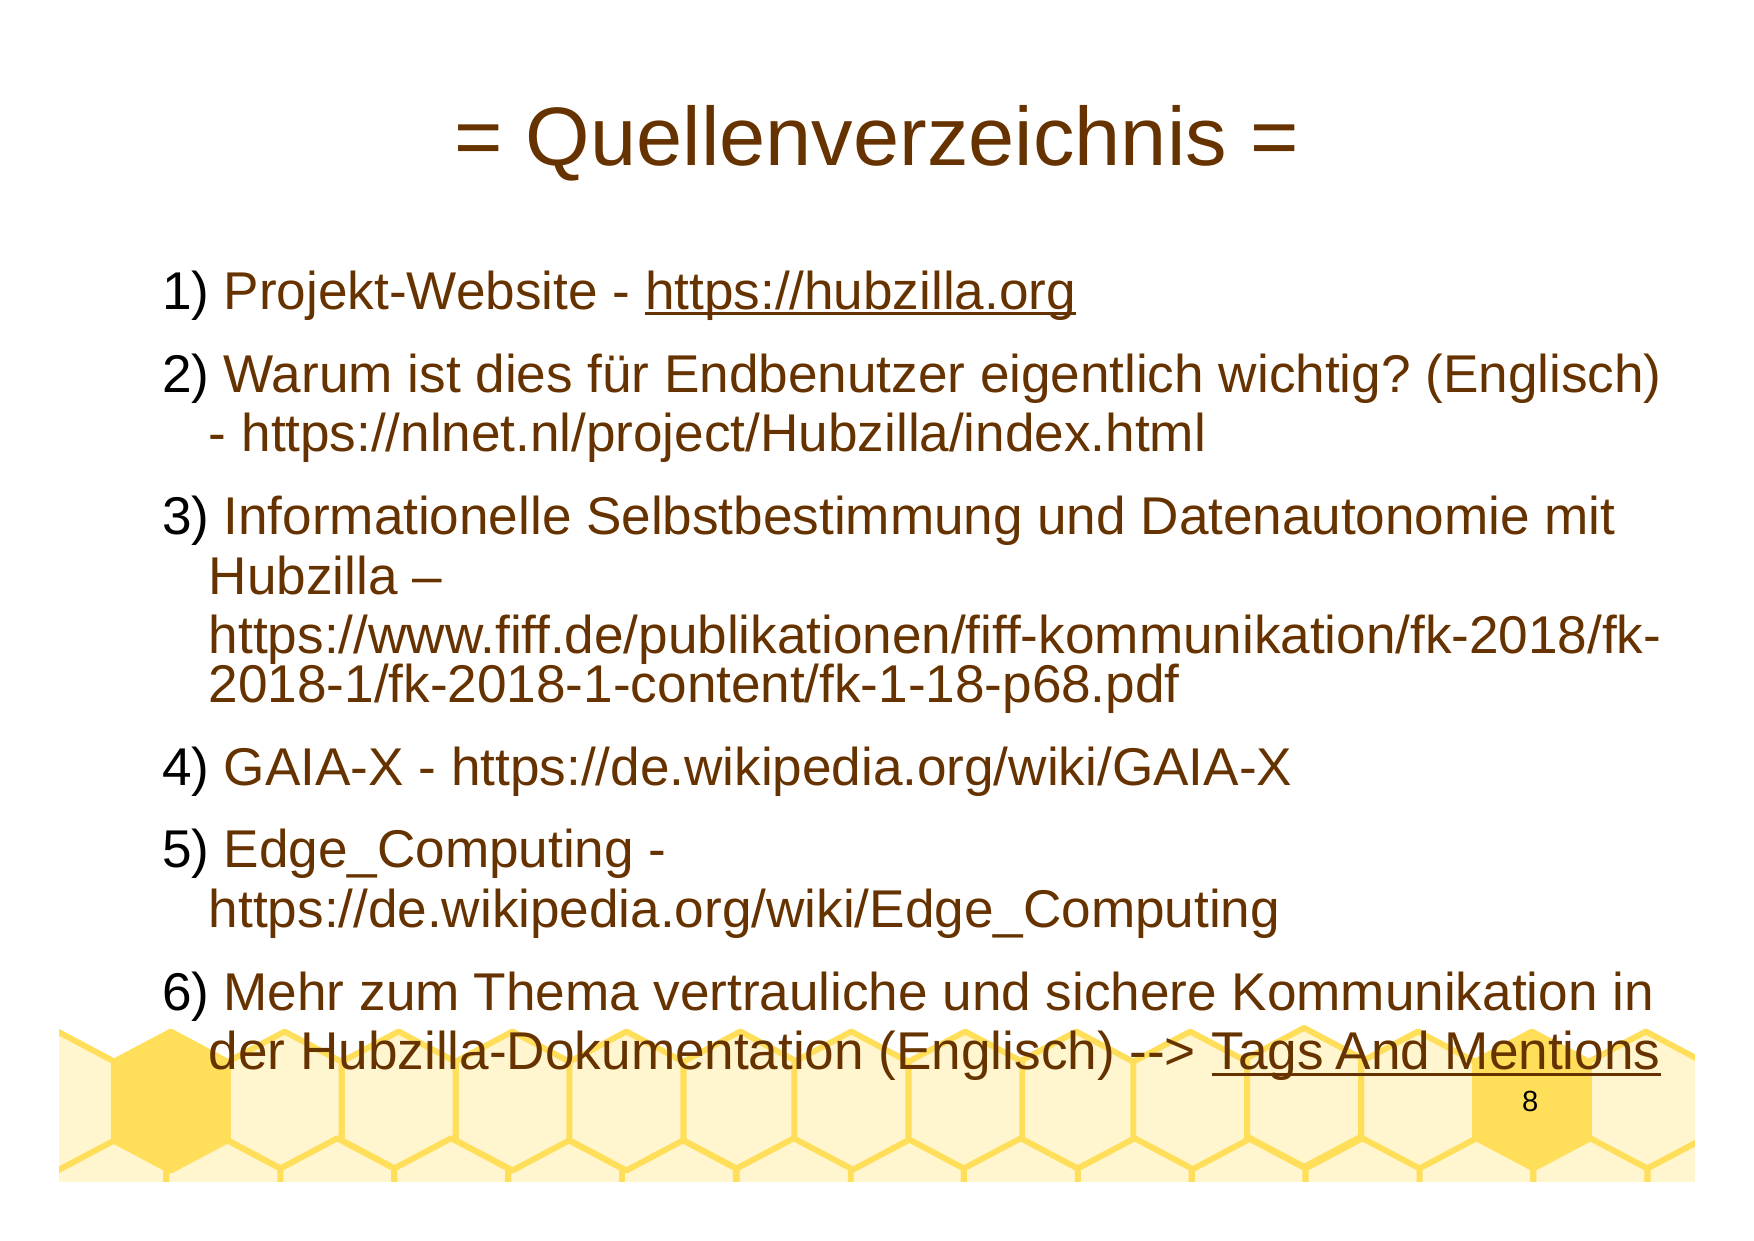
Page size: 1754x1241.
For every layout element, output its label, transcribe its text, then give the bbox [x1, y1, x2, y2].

title = Quellenverzeichnis = [146, 47, 1608, 226]
list Projekt-Website - https://hubzilla.org Warum ist dies für Endbenutzer eigentlich wichtig? (Englisch) - https://nlnet.nl/project/Hubzilla/index.html Informationelle Selbstbestimmung und Datenautonomie mit Hubzilla – https://www.fiff.de/publikationen/fiff-kommunikation/fk-2018/fk-2018-1/fk-2018-1-content/fk-1-18-p68.pdf GAIA-X - https://de.wikipedia.org/wiki/GAIA-X Edge_Computing - https://de.wikipedia.org/wiki/Edge_Computing Mehr zum Thema vertrauliche und sichere Kommunikation in der Hubzilla-Dokumentation (Englisch) --> Tags And Mentions [146, 261, 1678, 1099]
